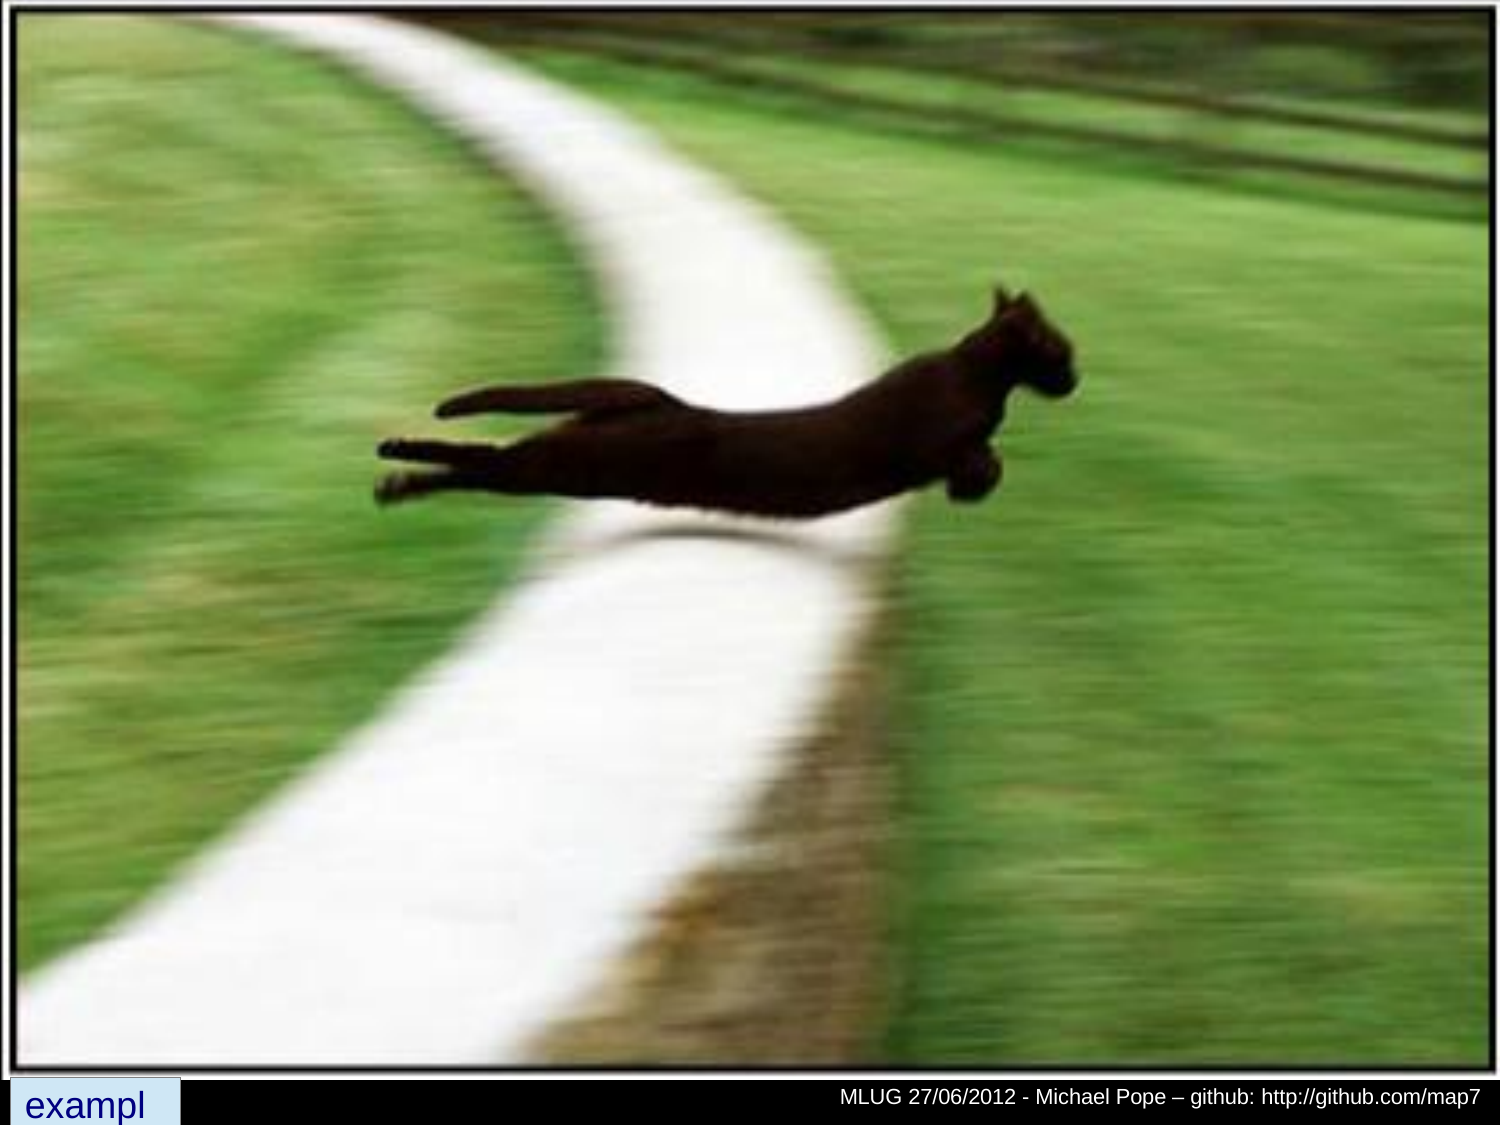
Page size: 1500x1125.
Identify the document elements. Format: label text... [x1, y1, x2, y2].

picture [0, 0, 1500, 1081]
text_box example [10, 1077, 181, 1125]
